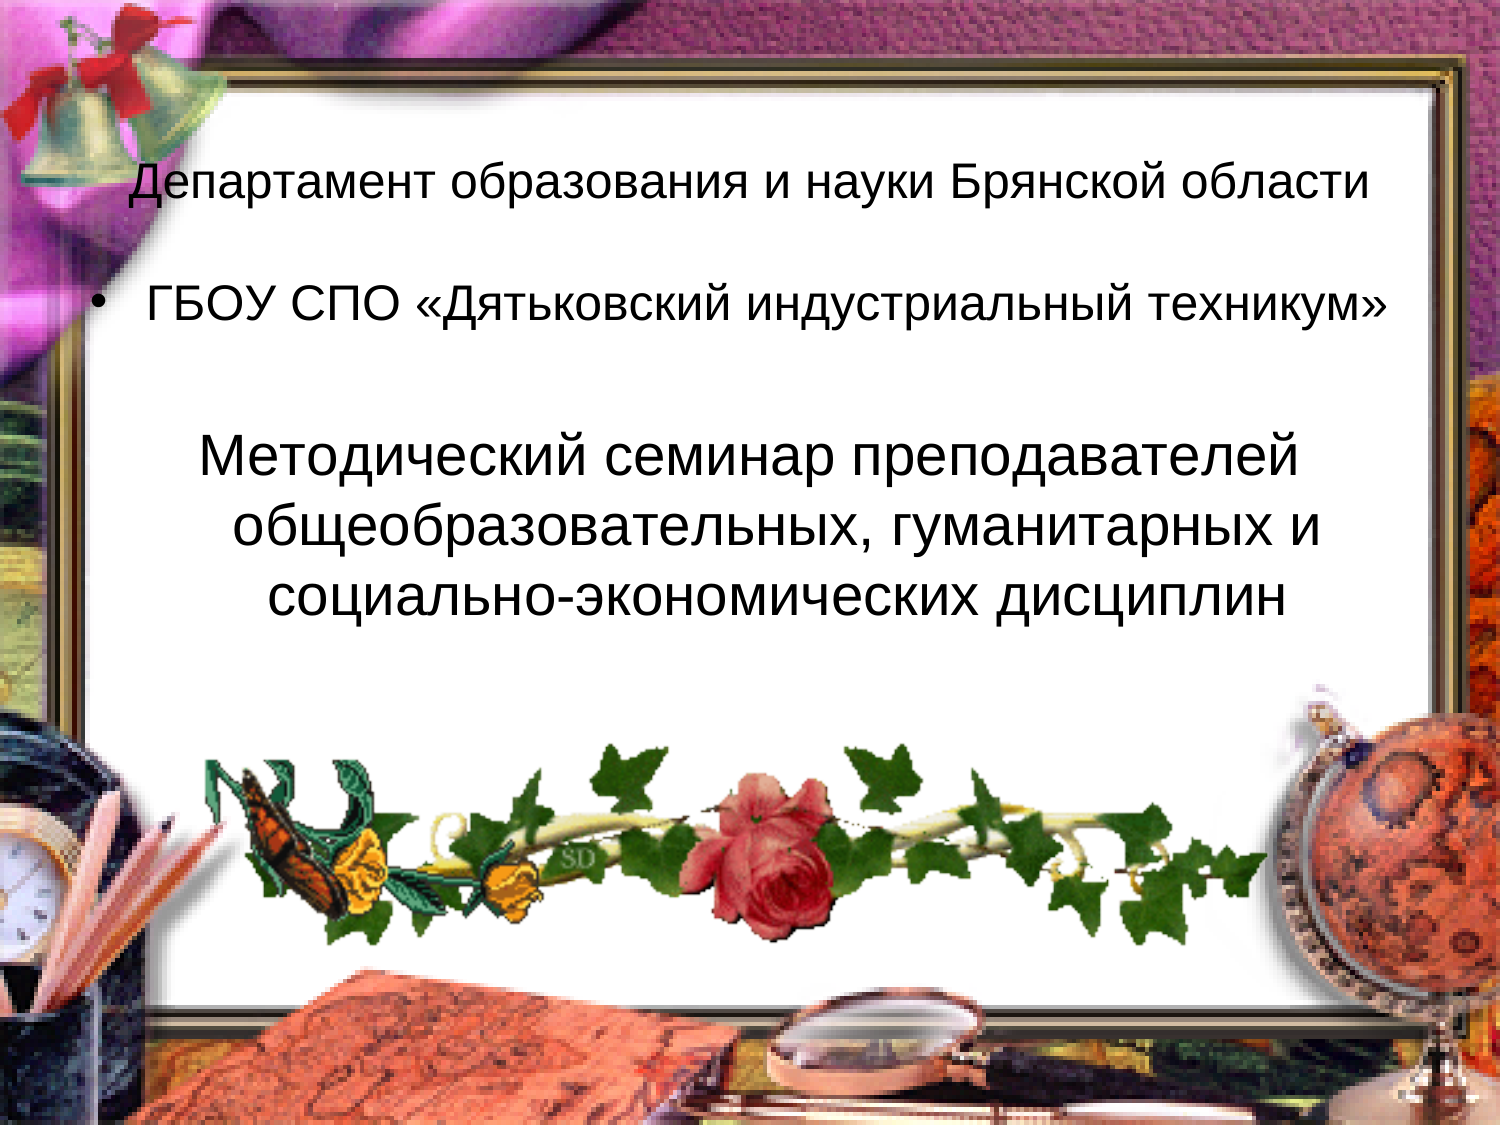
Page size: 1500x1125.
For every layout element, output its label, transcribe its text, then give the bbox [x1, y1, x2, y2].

picture [0, 0, 1500, 1125]
text_box Департамент образования и науки Брянской области [75, 124, 1426, 233]
text_box ГБОУ СПО «Дятьковский индустриальный техникум» Методический семинар преподавателей общеобразовательных, гуманитарных и социально-экономических дисциплин [75, 262, 1426, 1005]
